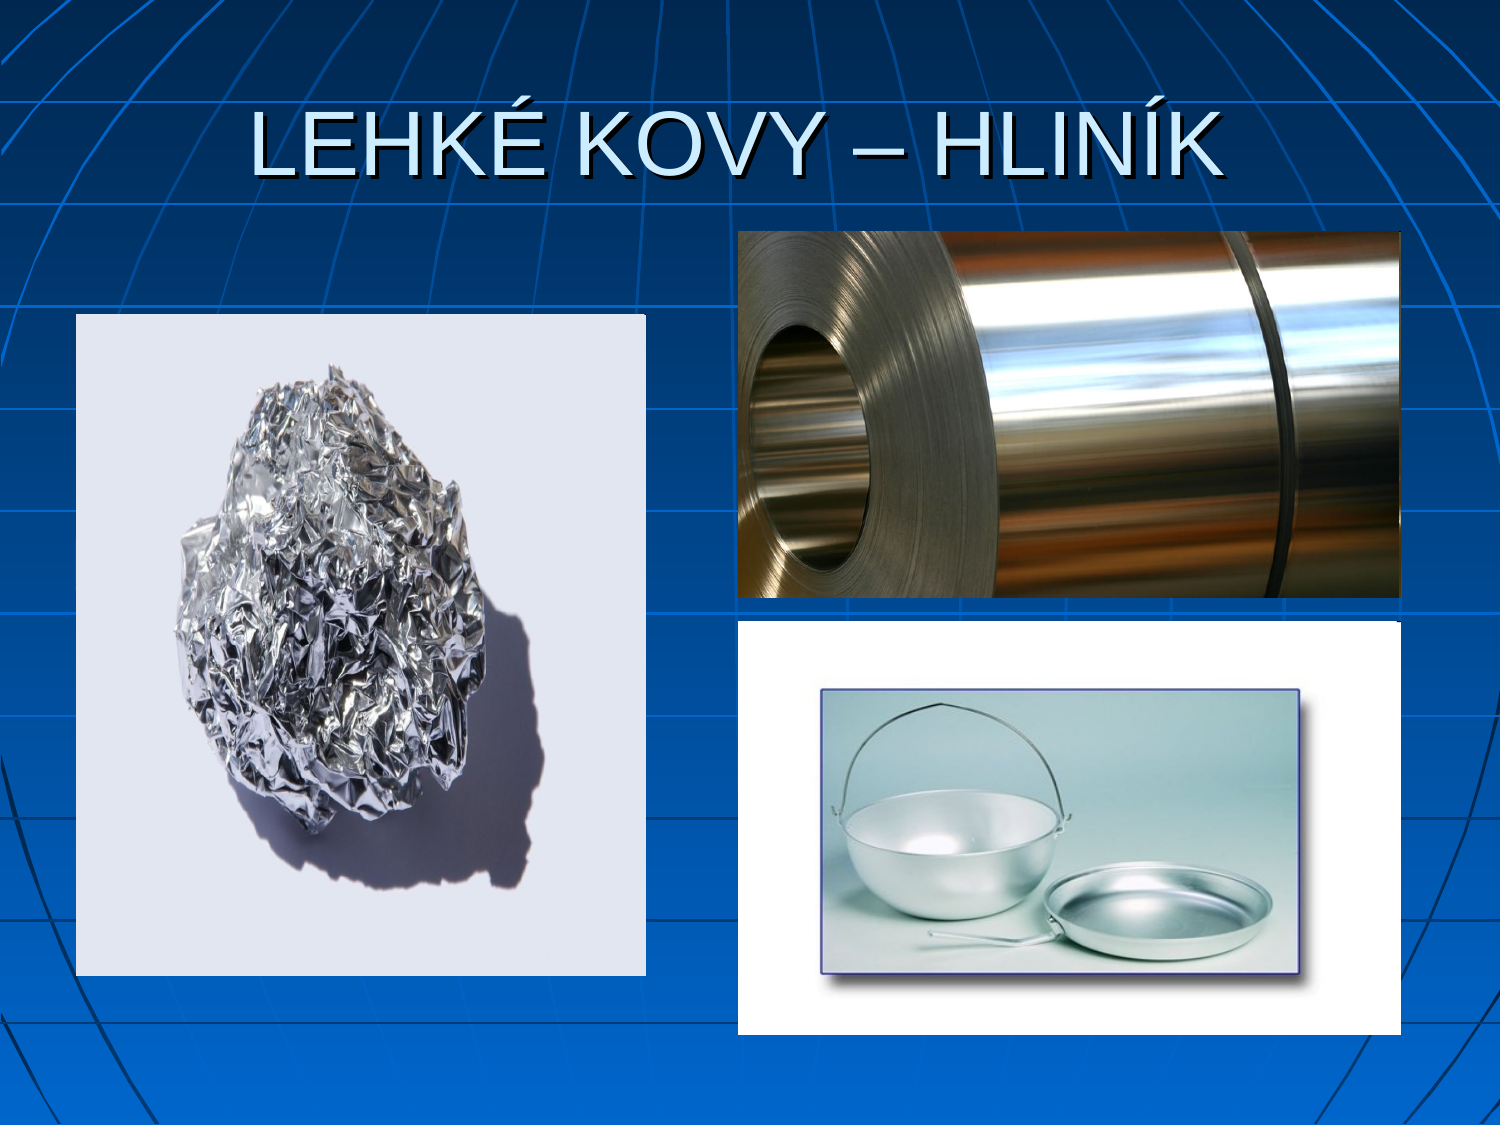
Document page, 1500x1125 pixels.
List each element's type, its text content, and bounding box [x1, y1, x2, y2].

list [76, 314, 646, 976]
picture [738, 621, 1401, 1035]
title LEHKÉ KOVY – HLINÍK [75, 45, 1426, 233]
picture [738, 231, 1401, 598]
